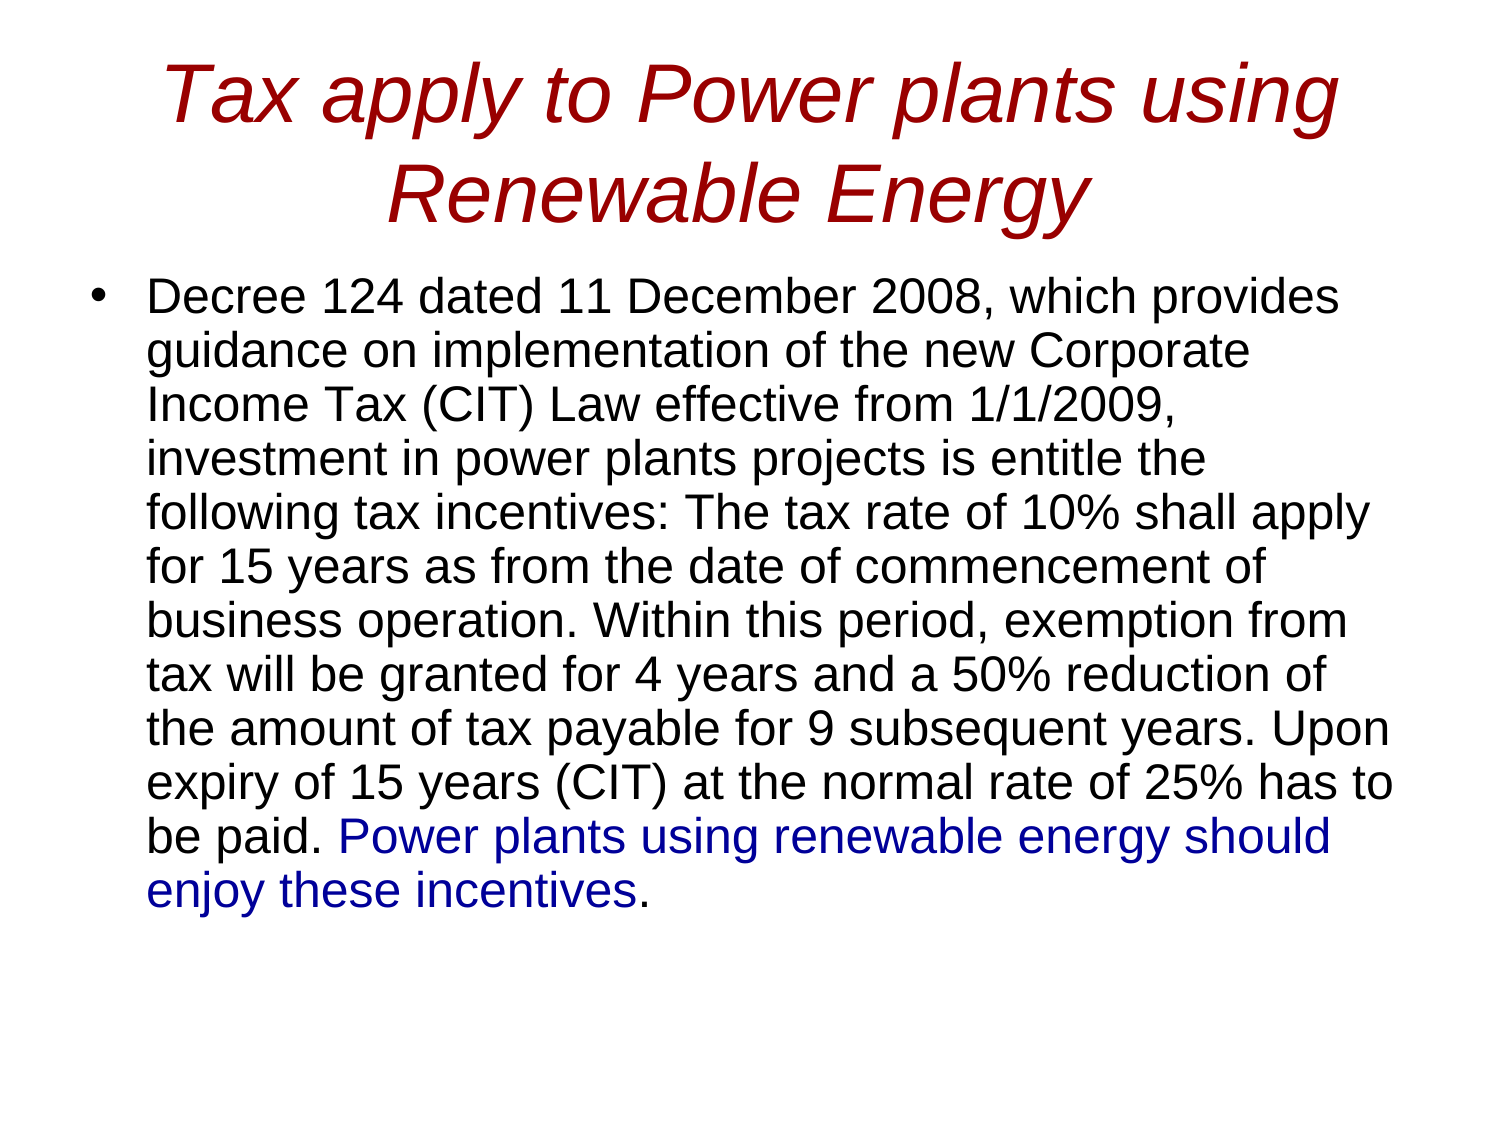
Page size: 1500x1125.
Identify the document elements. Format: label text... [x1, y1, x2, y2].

list Decree 124 dated 11 December 2008, which provides guidance on implementation of the new Corporate Income Tax (CIT) Law effective from 1/1/2009, investment in power plants projects is entitle the following tax incentives: The tax rate of 10% shall apply for 15 years as from the date of commencement of business operation. Within this period, exemption from tax will be granted for 4 years and a 50% reduction of the amount of tax payable for 9 subsequent years. Upon expiry of 15 years (CIT) at the normal rate of 25% has to be paid. Power plants using renewable energy should enjoy these incentives. [75, 262, 1426, 1005]
title Tax apply to Power plants using Renewable Energy [75, 45, 1426, 233]
